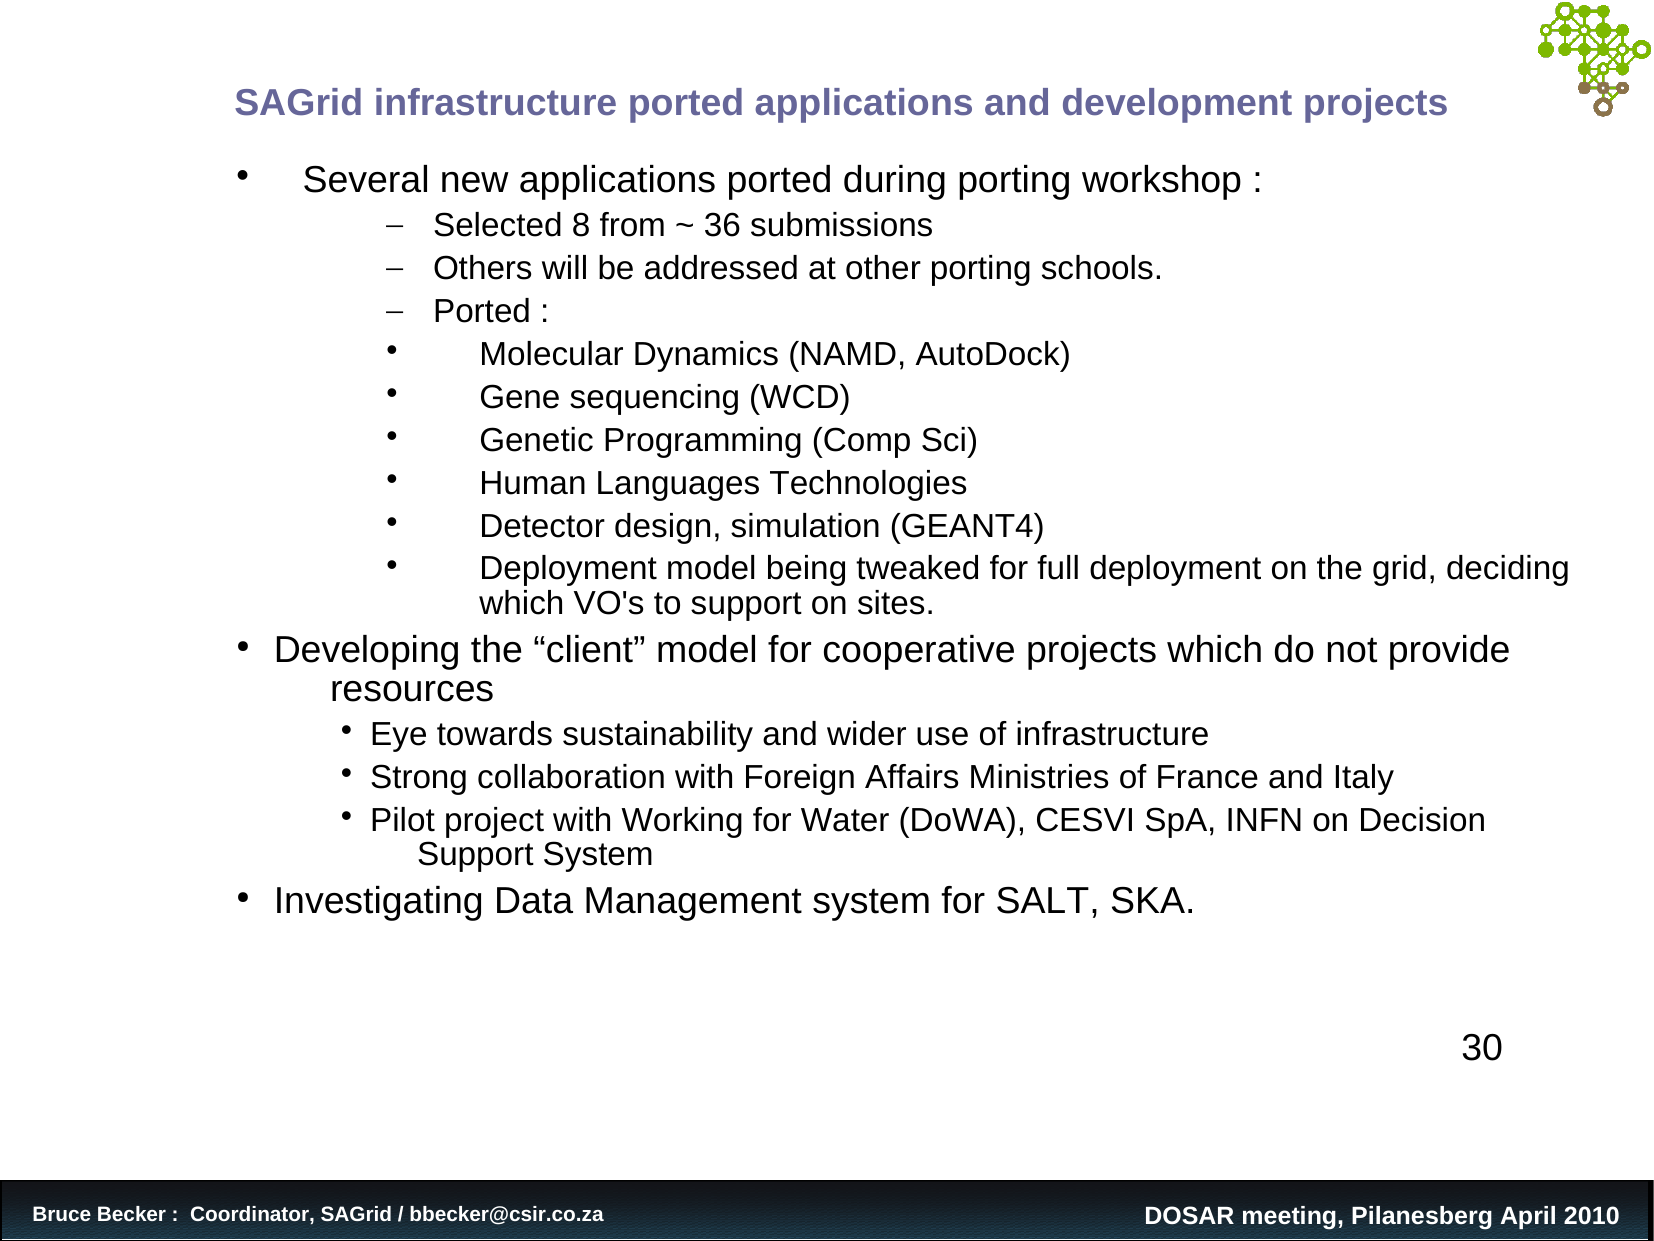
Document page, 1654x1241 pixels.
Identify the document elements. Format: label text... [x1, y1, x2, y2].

title SAGrid infrastructure ported applications and development projects [234, 27, 1594, 180]
picture [1534, 0, 1654, 119]
picture [0, 1180, 1654, 1241]
list Several new applications ported during porting workshop : Selected 8 from ~ 36 submissions Others will be addressed at other porting schools. Ported : Molecular Dynamics (NAMD, AutoDock) Gene sequencing (WCD) Genetic Programming (Comp Sci) Human Languages Technologies Detector design, simulation (GEANT4) Deployment model being tweaked for full deployment on the grid, deciding which VO's to support on sites. Developing the “client” model for cooperative projects which do not provide resources Eye towards sustainability and wider use of infrastructure Strong collaboration with Foreign Affairs Ministries of France and Italy Pilot project with Working for Water (DoWA), CESVI SpA, INFN on Decision Support System Investigating Data Management system for SALT, SKA. [236, 156, 1597, 975]
